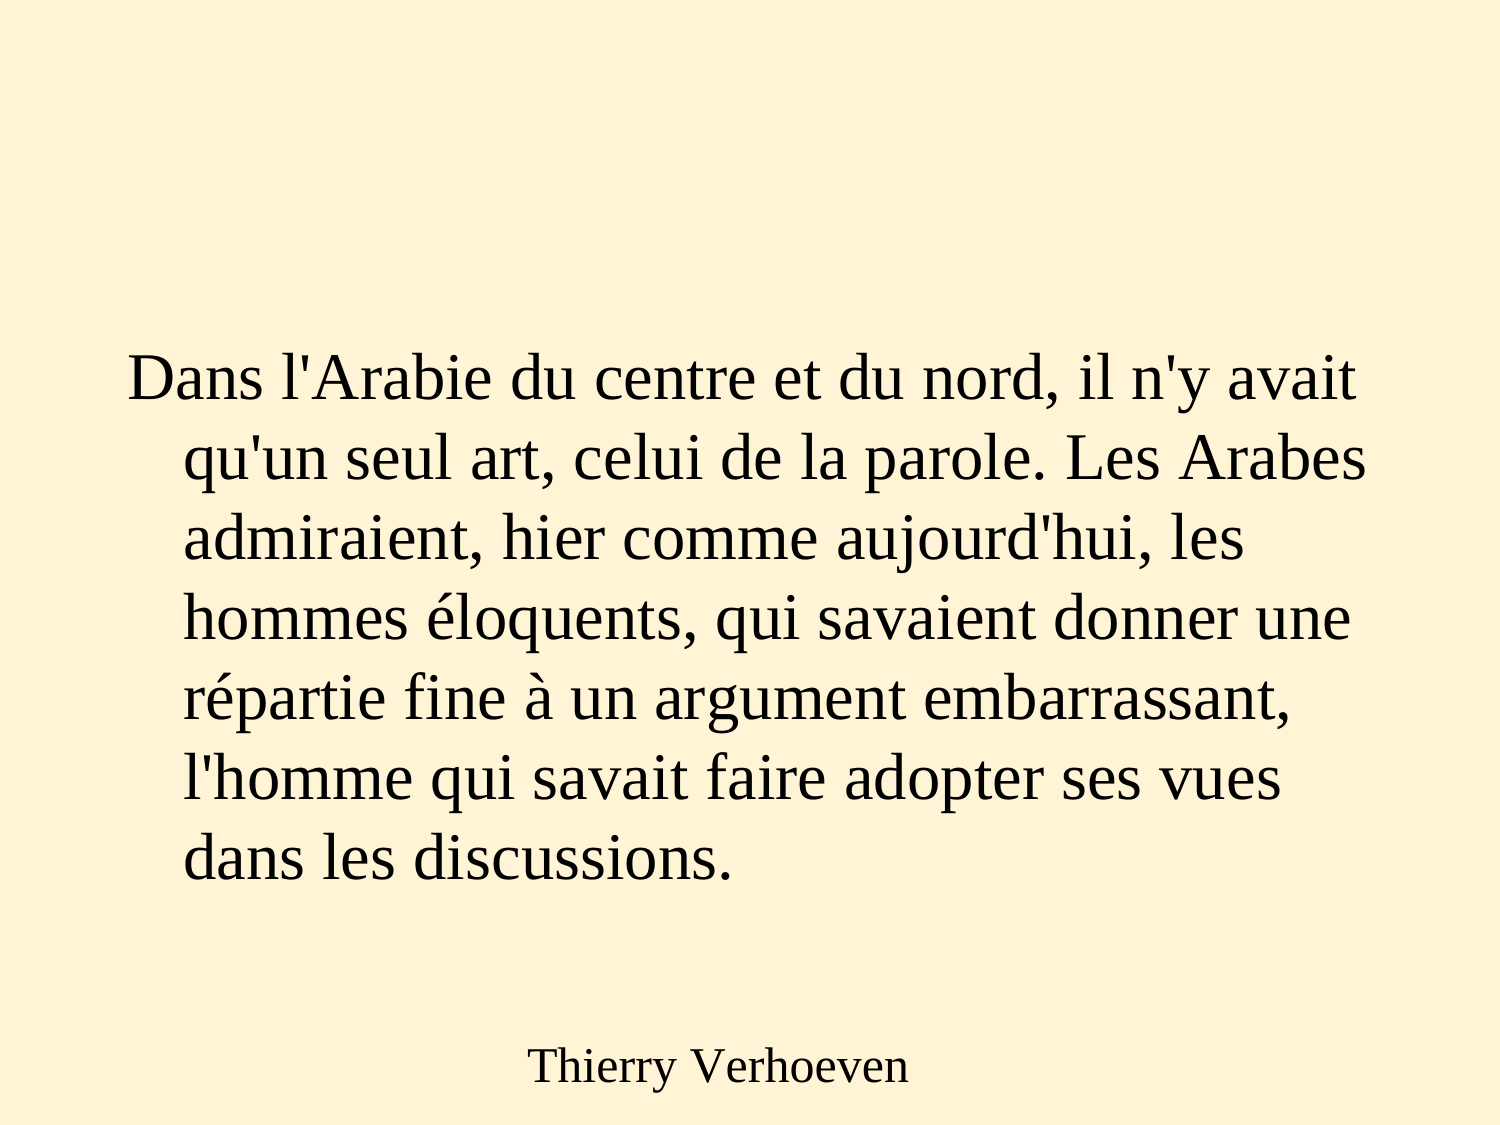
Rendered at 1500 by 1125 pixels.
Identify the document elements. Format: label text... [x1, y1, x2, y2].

list Dans l'Arabie du centre et du nord, il n'y avait qu'un seul art, celui de la parole. Les Arabes admiraient, hier comme aujourd'hui, les hommes éloquents, qui savaient donner une répartie fine à un argument embarrassant, l'homme qui savait faire adopter ses vues dans les discussions. [112, 324, 1388, 1000]
